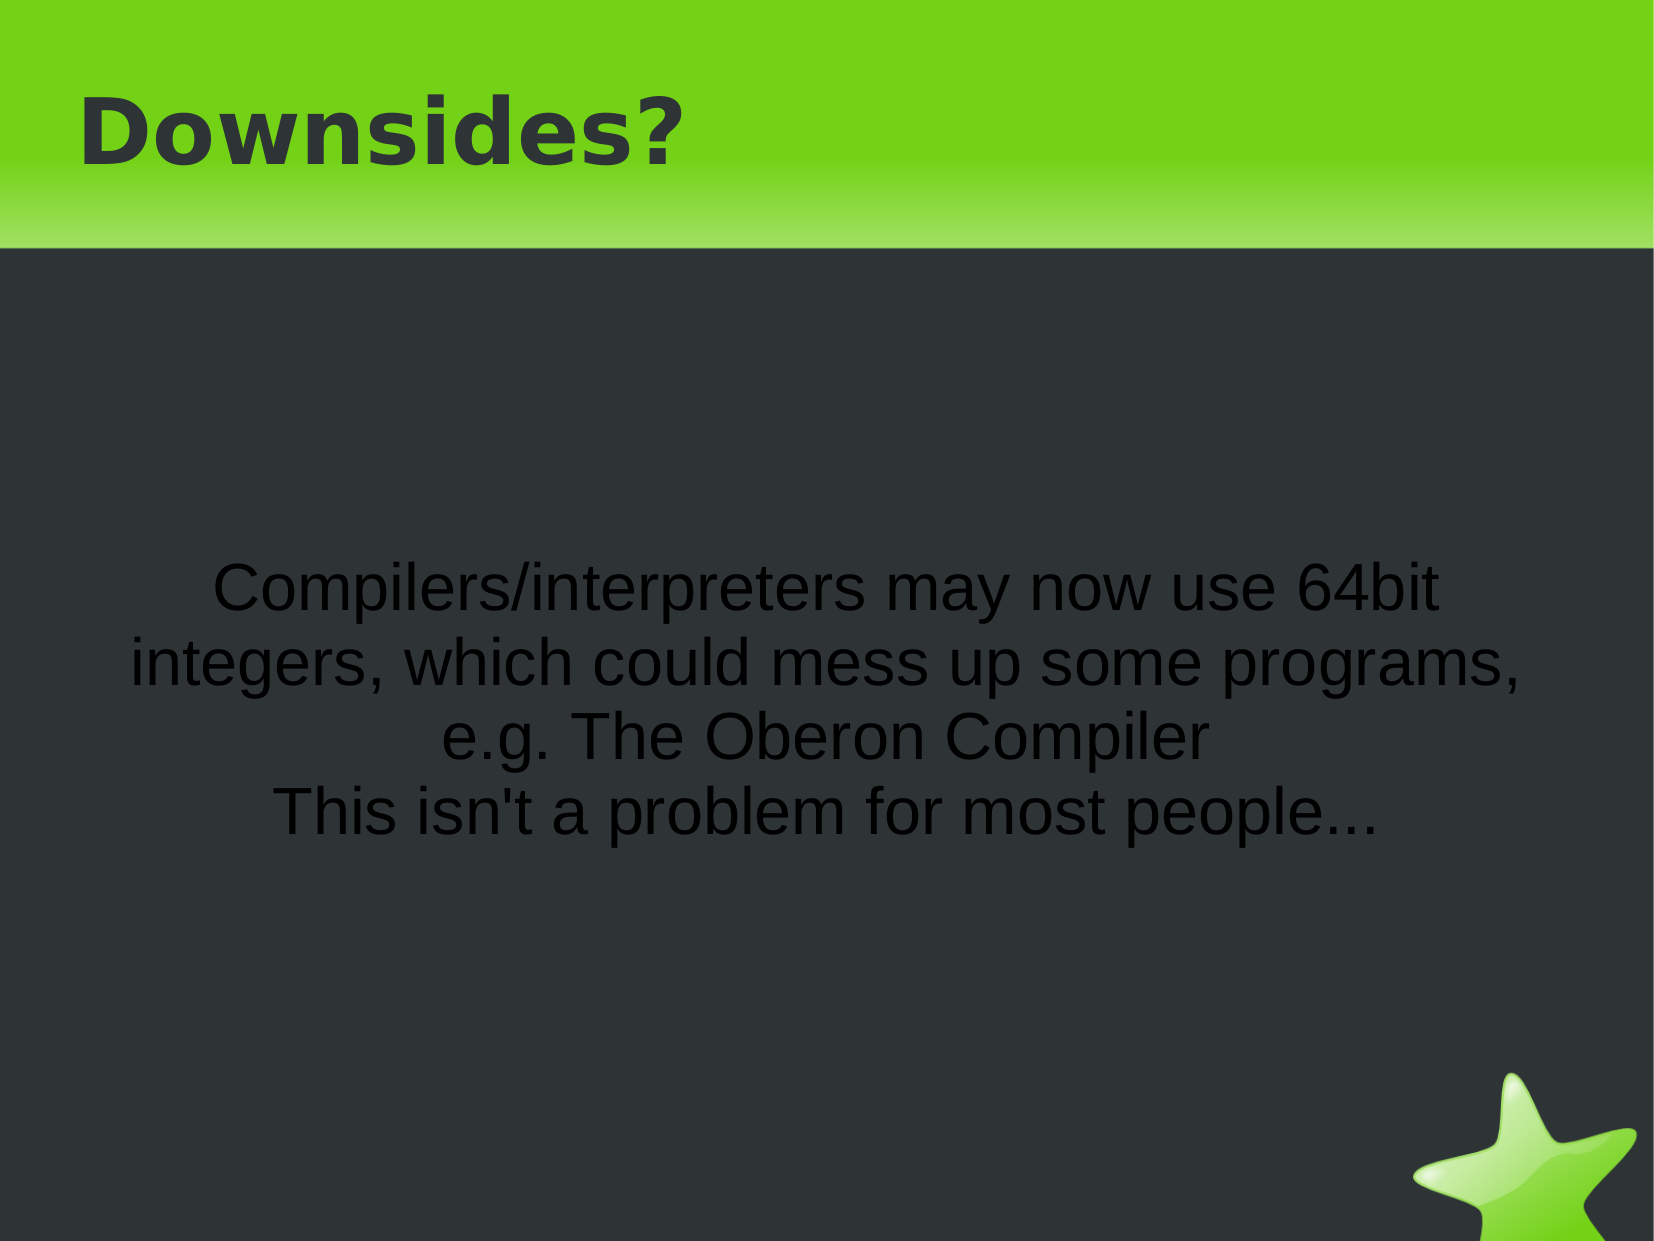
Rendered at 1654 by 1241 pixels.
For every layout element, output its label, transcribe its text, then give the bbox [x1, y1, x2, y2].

picture [0, 0, 1654, 1241]
title Downsides? [76, 36, 1565, 229]
subtitle Compilers/interpreters may now use 64bit integers, which could mess up some programs, e.g. The Oberon Compiler This isn't a problem for most people... [82, 297, 1571, 1102]
